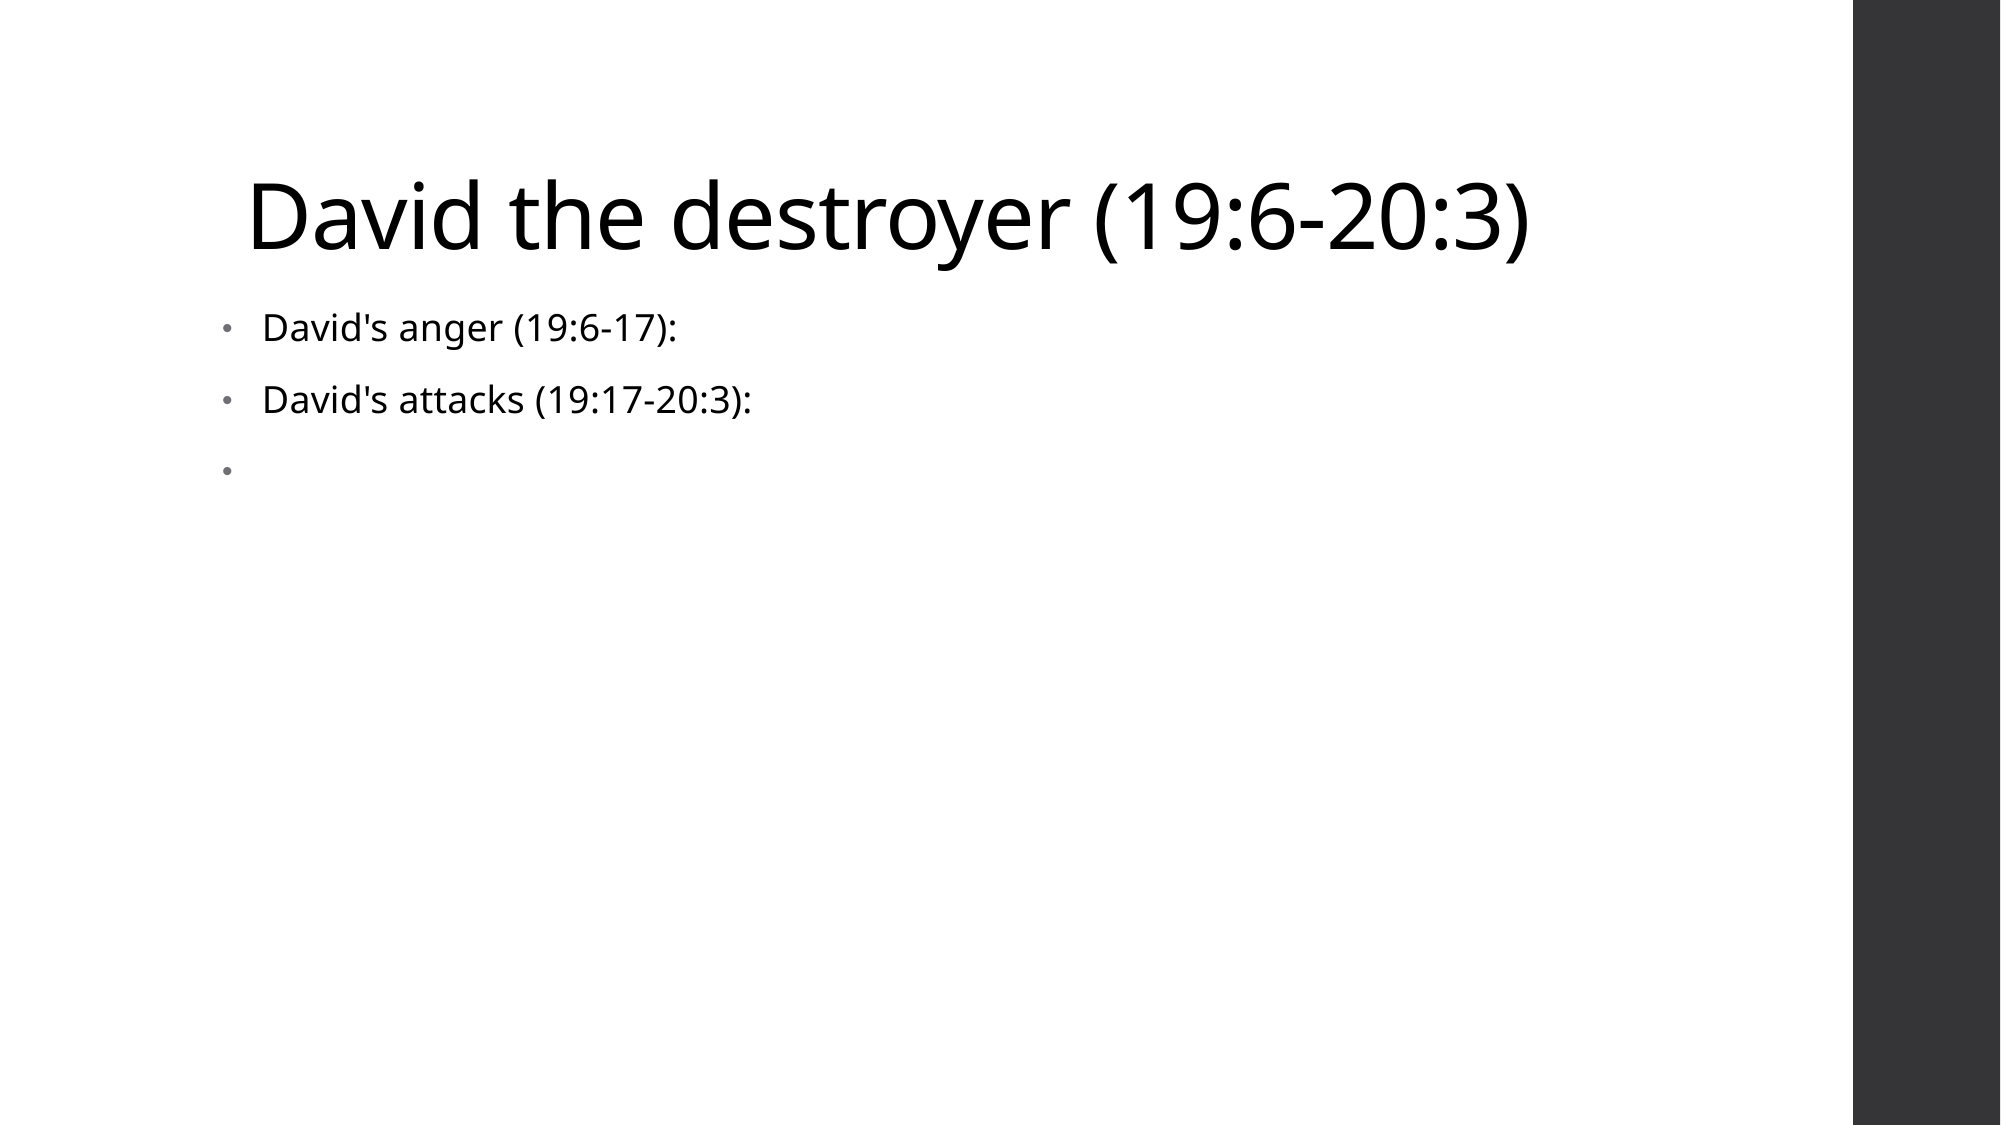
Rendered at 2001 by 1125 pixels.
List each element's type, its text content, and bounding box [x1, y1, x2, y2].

title David the destroyer (19:6-20:3) [206, 60, 1797, 278]
list David's anger (19:6-17): David's attacks (19:17-20:3): [206, 299, 1617, 1014]
